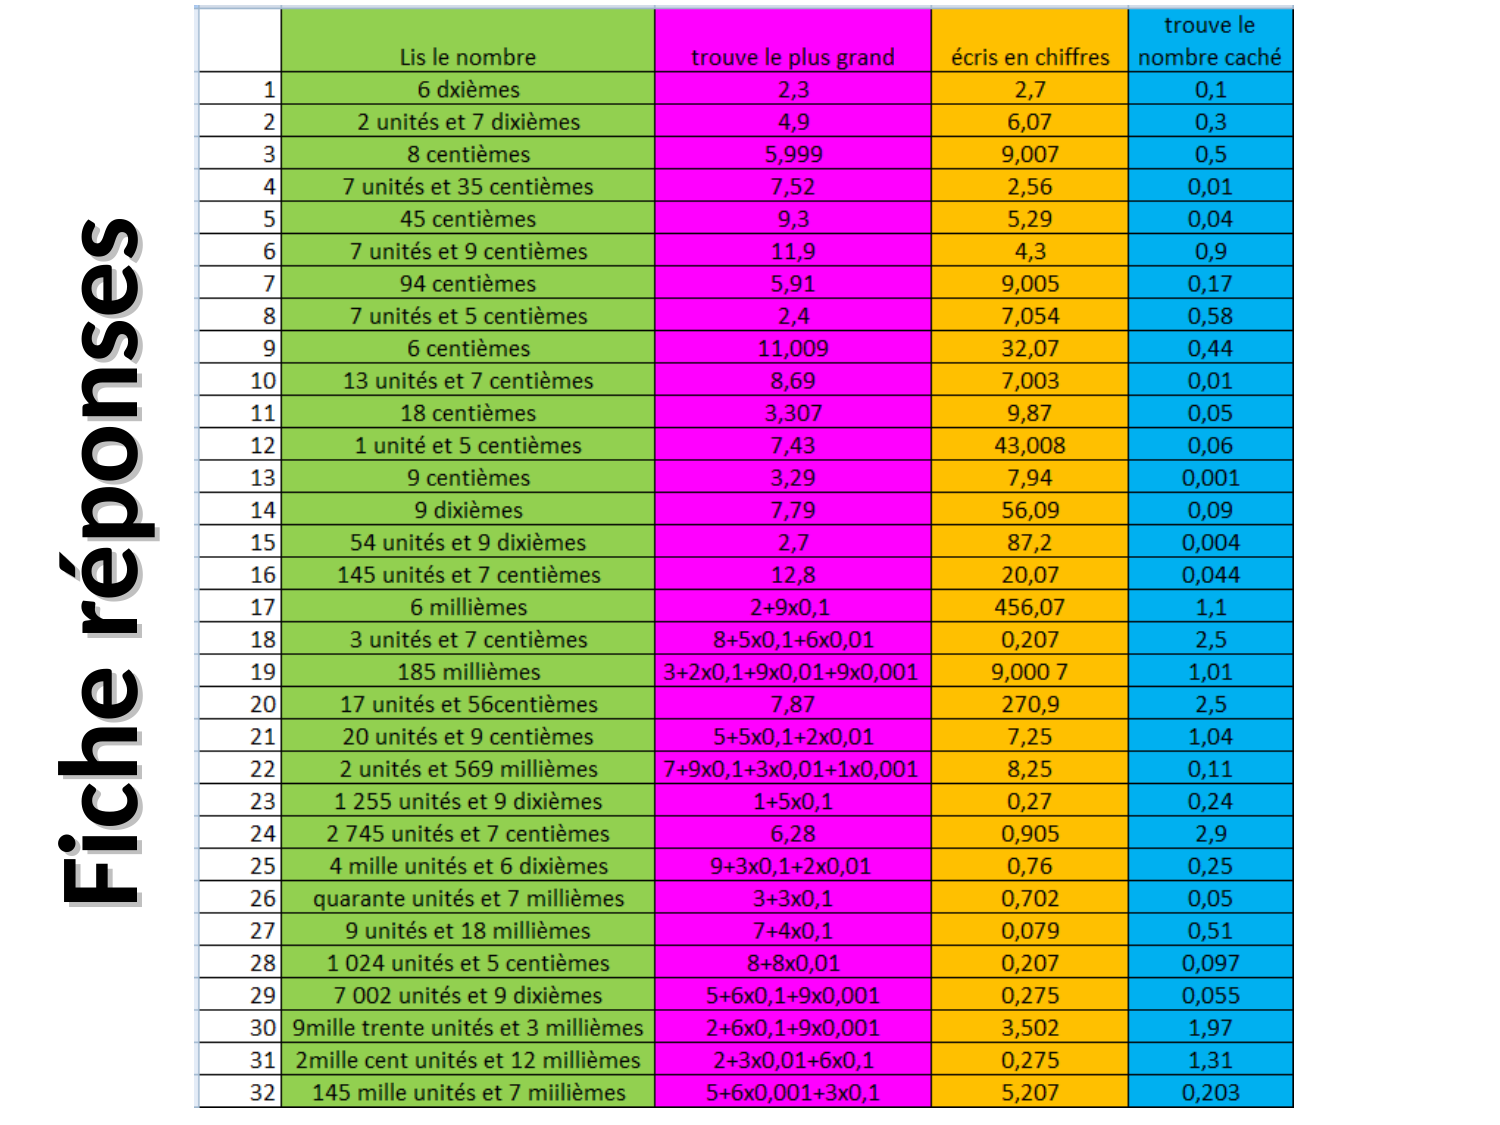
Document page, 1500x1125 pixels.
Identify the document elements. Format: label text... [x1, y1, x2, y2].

picture [1199, 600, 1203, 614]
picture [1196, 503, 1200, 517]
picture [1196, 212, 1200, 224]
text_box Fiche réponses [18, 201, 168, 924]
picture [1215, 893, 1219, 905]
picture [194, 5, 1294, 1108]
picture [1209, 960, 1213, 970]
picture [1196, 406, 1200, 420]
picture [1215, 440, 1224, 452]
picture [1224, 1053, 1228, 1067]
picture [1210, 992, 1214, 1002]
picture [1196, 859, 1200, 871]
picture [1218, 600, 1222, 614]
picture [1233, 536, 1237, 549]
picture [1204, 117, 1208, 128]
picture [1243, 55, 1250, 62]
picture [1215, 503, 1224, 512]
picture [1213, 341, 1217, 355]
picture [1224, 665, 1228, 678]
picture [1196, 309, 1200, 321]
picture [1224, 762, 1228, 775]
picture [1225, 277, 1231, 289]
picture [1204, 147, 1208, 157]
picture [1240, 16, 1247, 32]
picture [1196, 762, 1200, 774]
